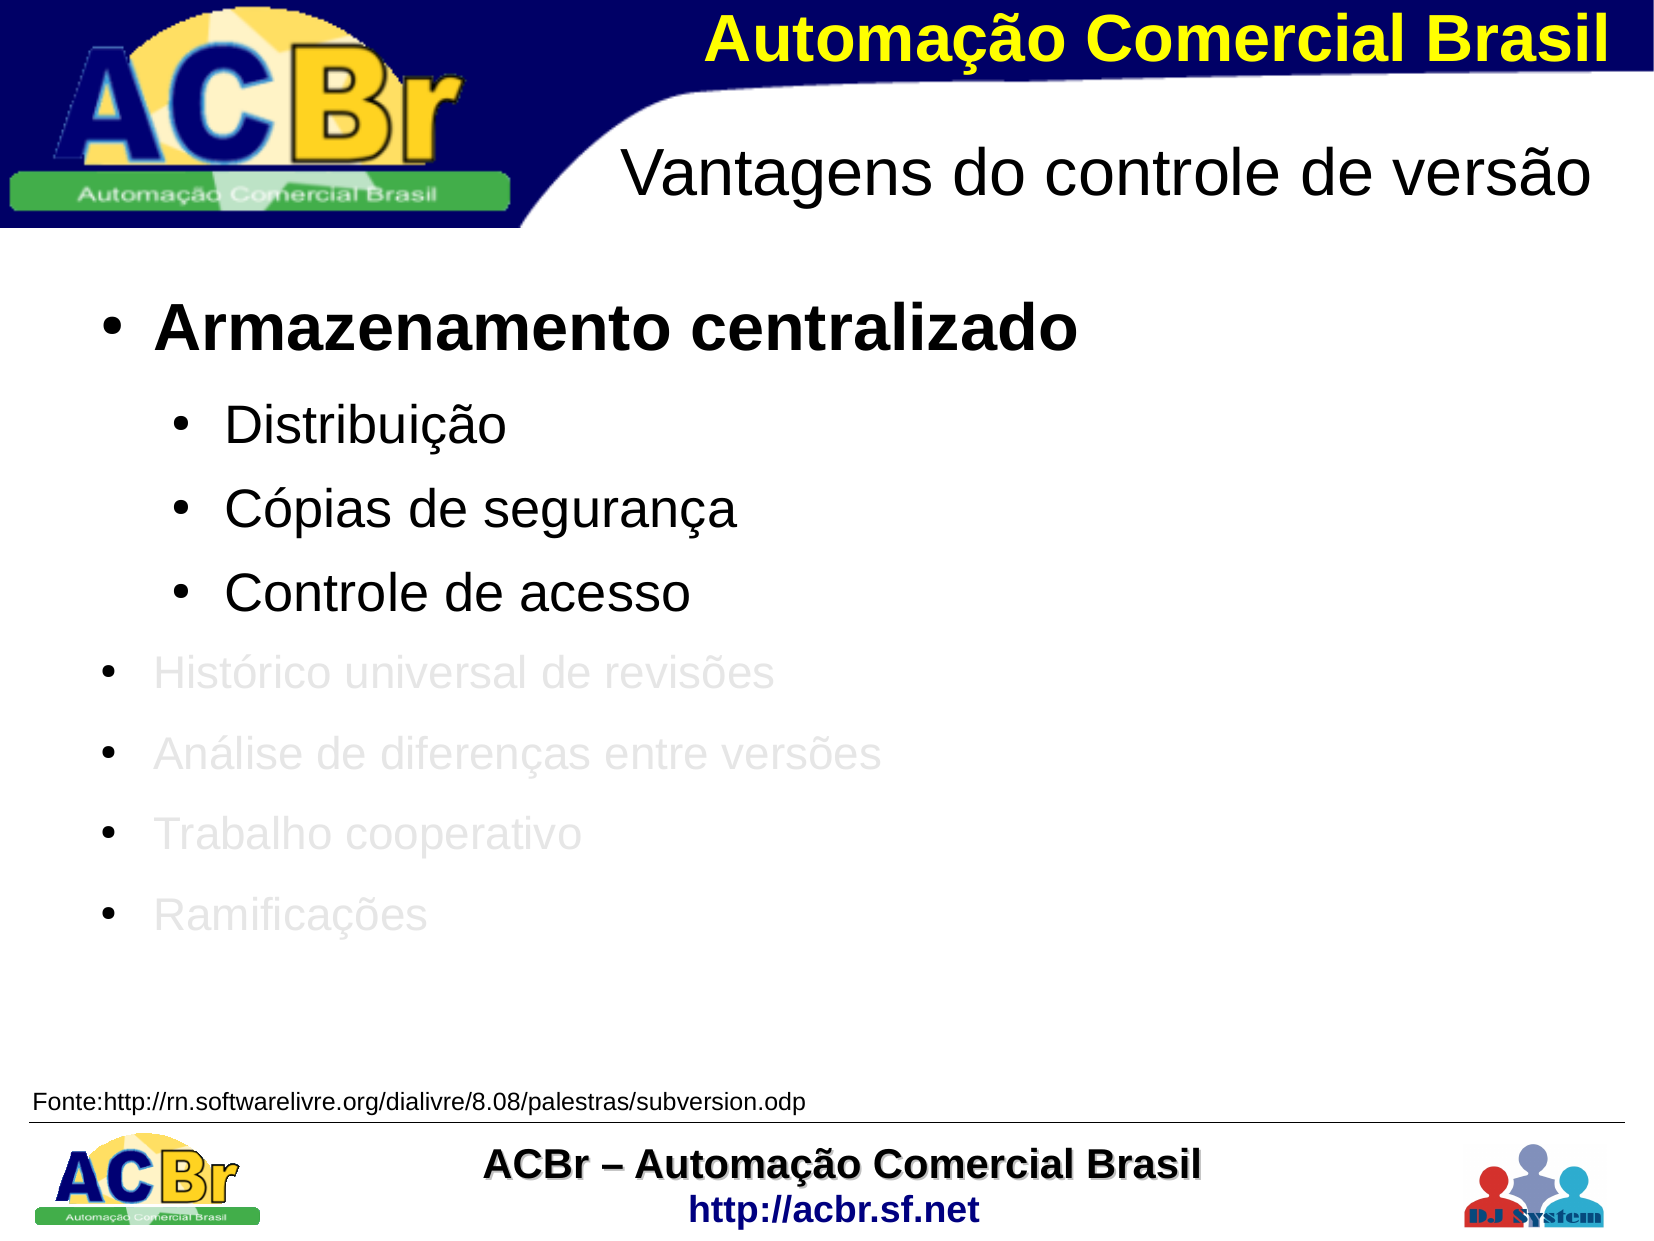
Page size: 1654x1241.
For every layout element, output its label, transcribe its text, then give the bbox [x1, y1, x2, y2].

text_box Fonte:http://rn.softwarelivre.org/dialivre/8.08/palestras/subversion.odp [17, 1080, 822, 1124]
picture [33, 1131, 261, 1228]
picture [1463, 1144, 1607, 1229]
title Vantagens do controle de versão [590, 125, 1625, 220]
list Armazenamento centralizado Distribuição Cópias de segurança Controle de acesso Histórico universal de revisões Análise de diferenças entre versões Trabalho cooperativo Ramificações [82, 290, 1571, 1109]
picture [0, 0, 1654, 228]
